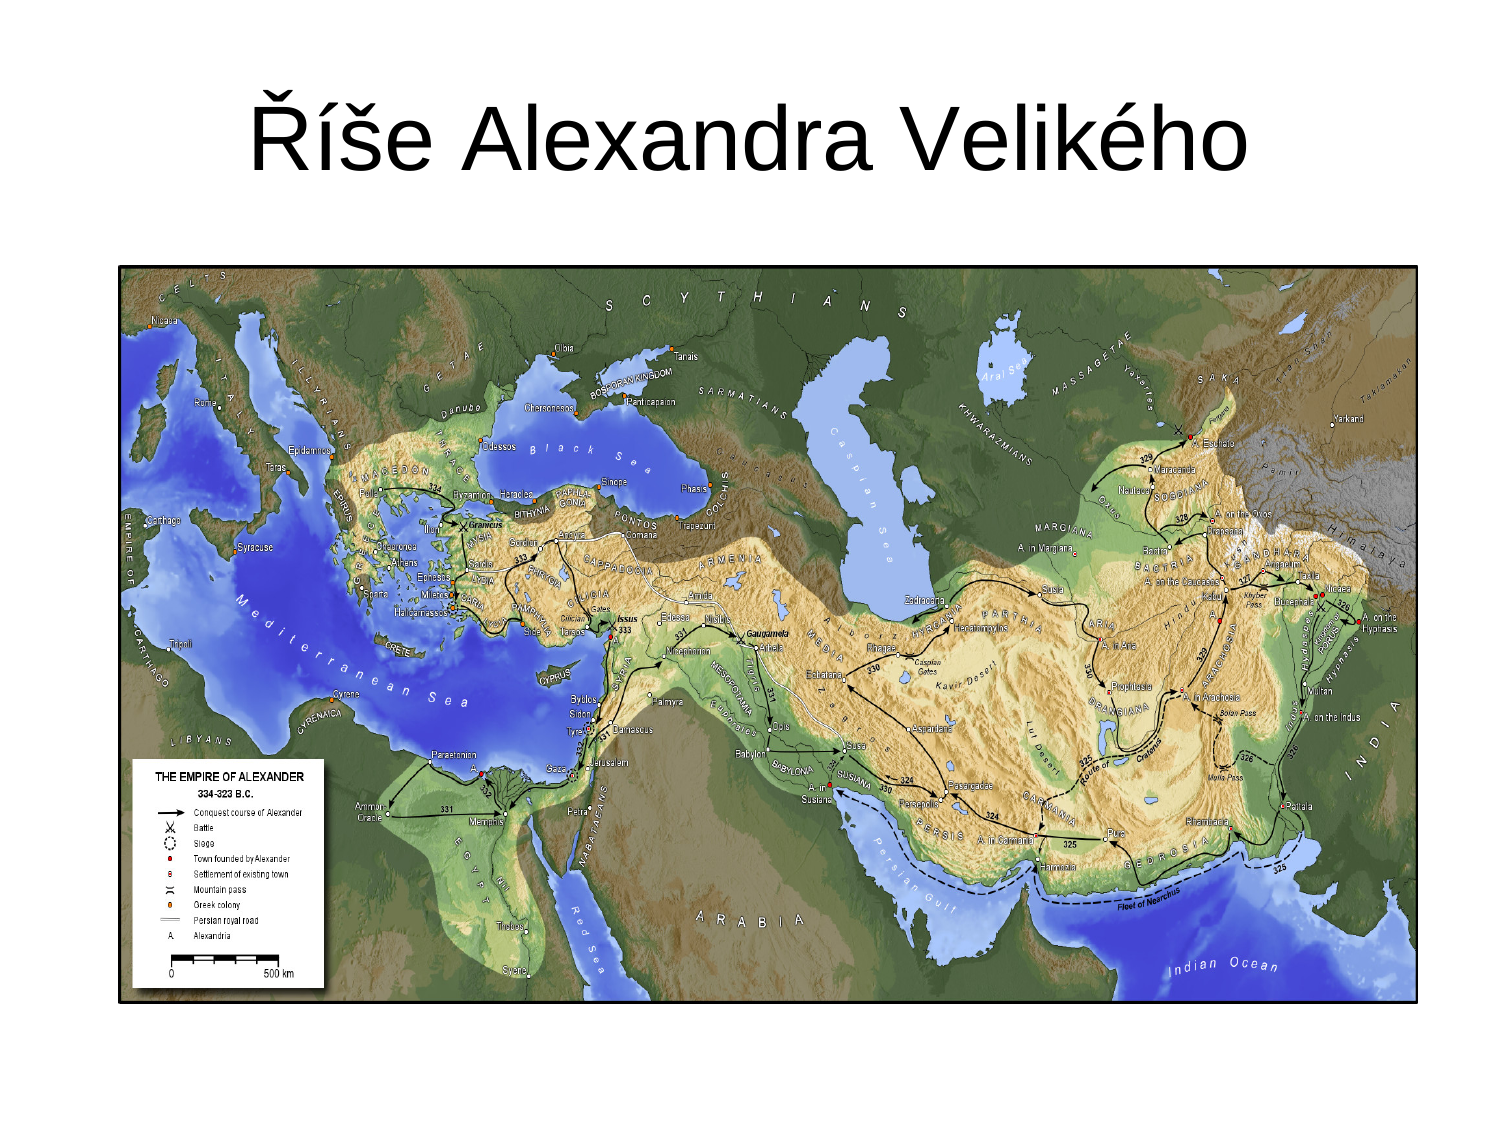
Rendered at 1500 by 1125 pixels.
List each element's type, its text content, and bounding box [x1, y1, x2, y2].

picture [118, 265, 1418, 1004]
title Říše Alexandra Velikého [75, 20, 1426, 257]
